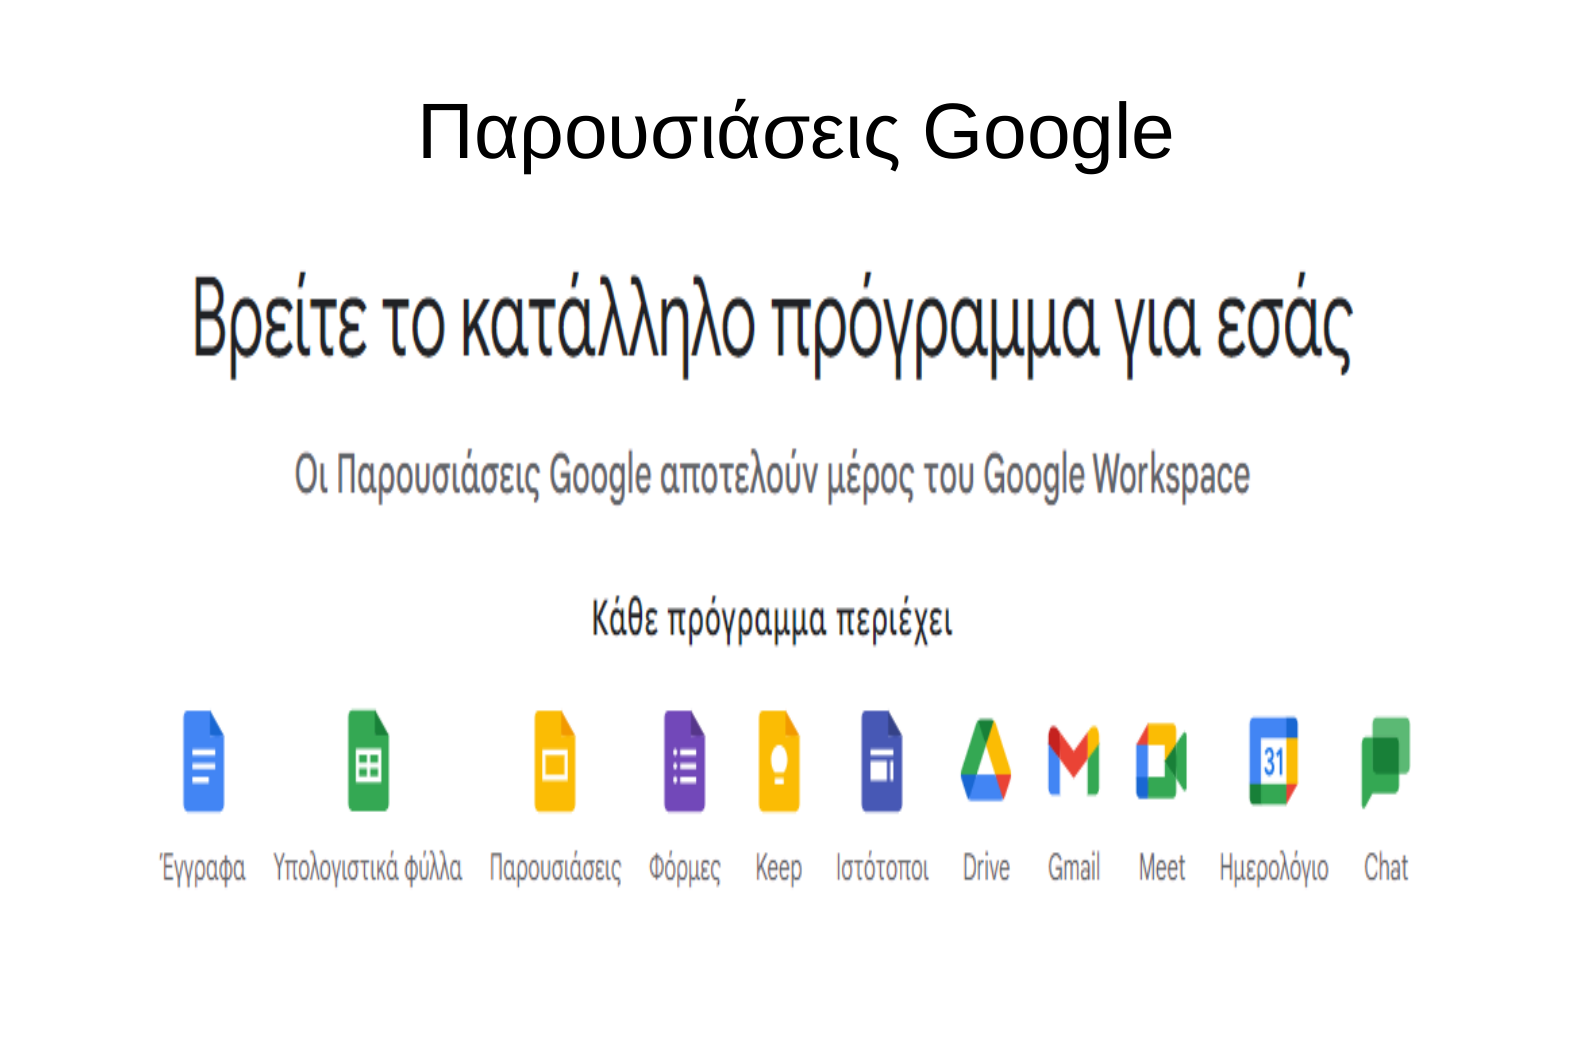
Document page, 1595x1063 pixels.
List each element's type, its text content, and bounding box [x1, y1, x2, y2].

picture [79, 219, 1515, 981]
title Παρουσιάσεις Google [79, 42, 1515, 219]
